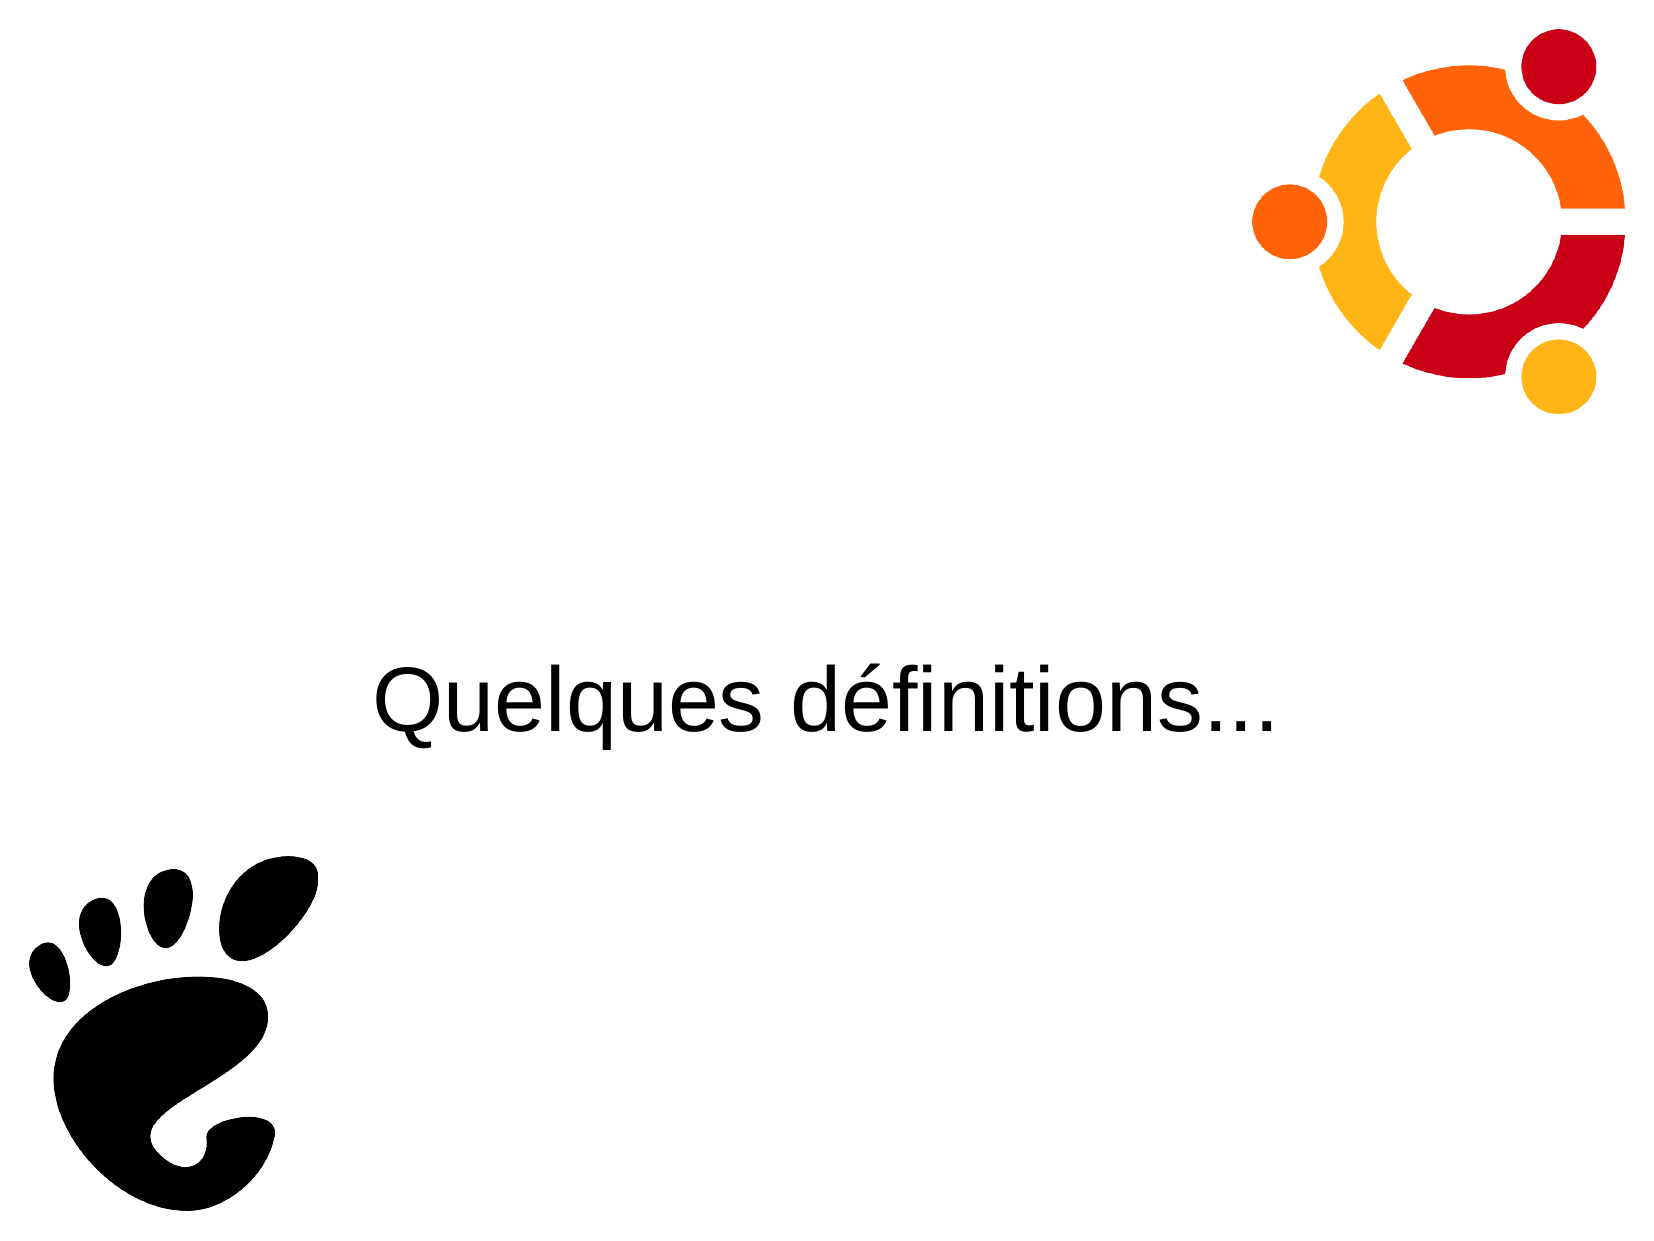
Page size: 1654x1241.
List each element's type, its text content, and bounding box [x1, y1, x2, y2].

subtitle Quelques définitions... [82, 290, 1571, 1109]
picture [1252, 29, 1625, 414]
picture [29, 856, 318, 1211]
